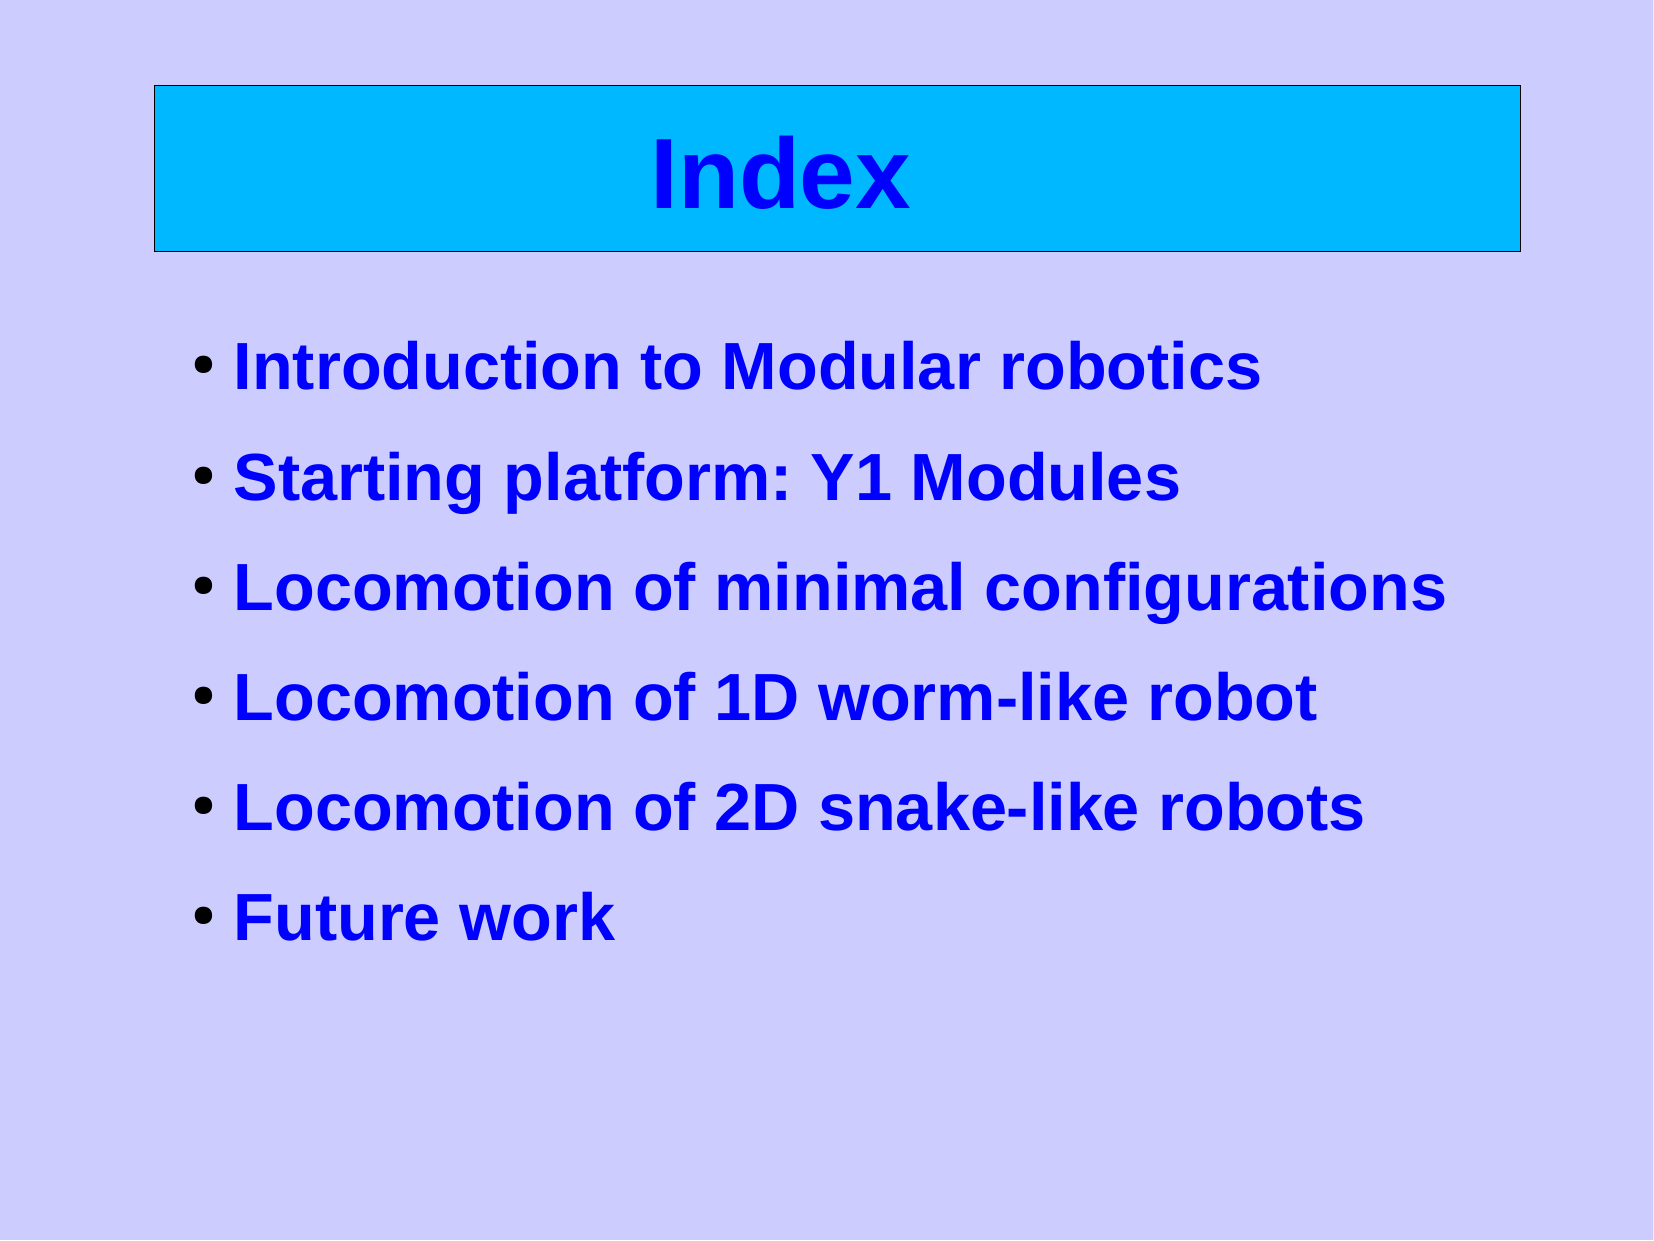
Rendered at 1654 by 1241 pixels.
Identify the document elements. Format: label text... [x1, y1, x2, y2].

text_box [154, 85, 1521, 252]
text_box Introduction to Modular robotics Starting platform: Y1 Modules Locomotion of minimal configurations Locomotion of 1D worm-like robot Locomotion of 2D snake-like robots Future work [191, 329, 1582, 956]
text_box Index [650, 118, 1084, 230]
